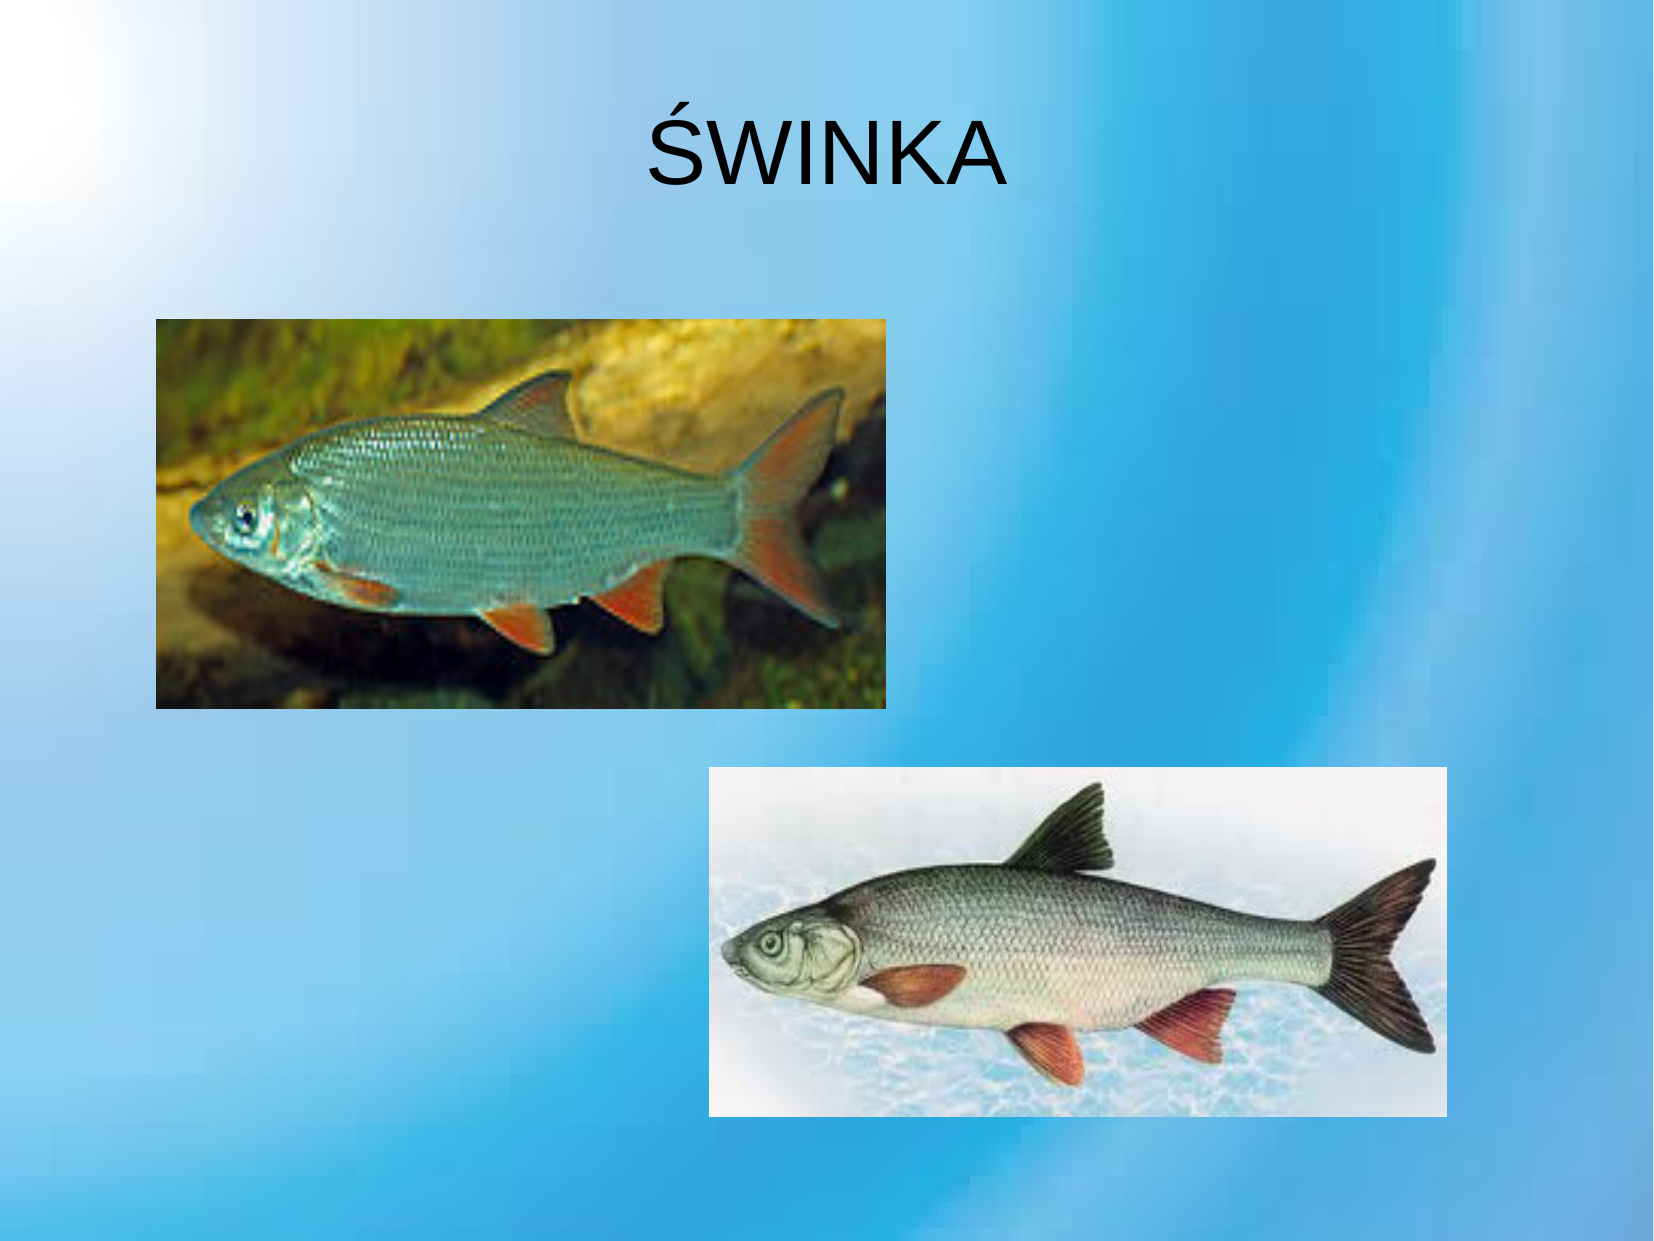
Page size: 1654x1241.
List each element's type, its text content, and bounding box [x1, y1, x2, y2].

title ŚWINKA [82, 49, 1571, 257]
picture [0, 0, 1654, 1241]
